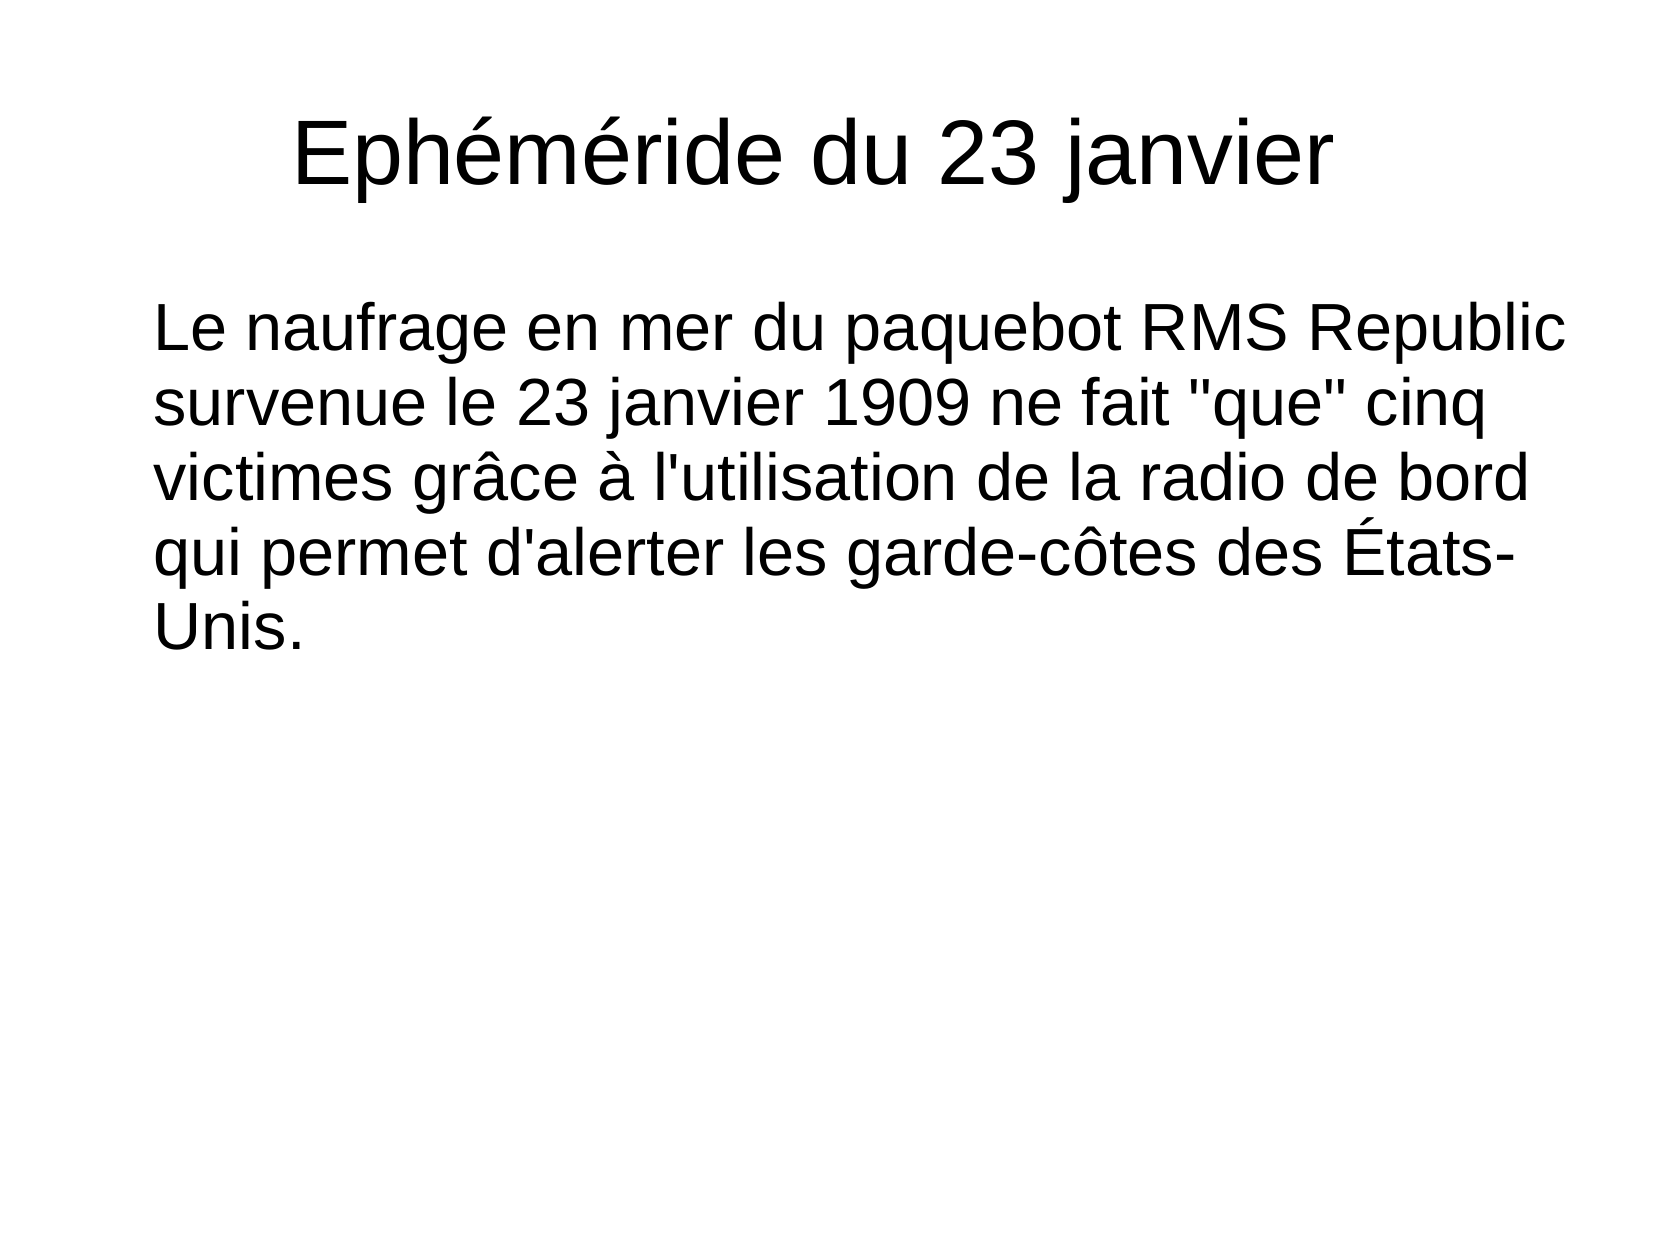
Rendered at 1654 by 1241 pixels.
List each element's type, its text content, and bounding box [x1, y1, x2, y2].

list Le naufrage en mer du paquebot RMS Republic survenue le 23 janvier 1909 ne fait "que" cinq victimes grâce à l'utilisation de la radio de bord qui permet d'alerter les garde-côtes des États-Unis. [82, 290, 1571, 1010]
title Ephéméride du 23 janvier [82, 49, 1571, 257]
